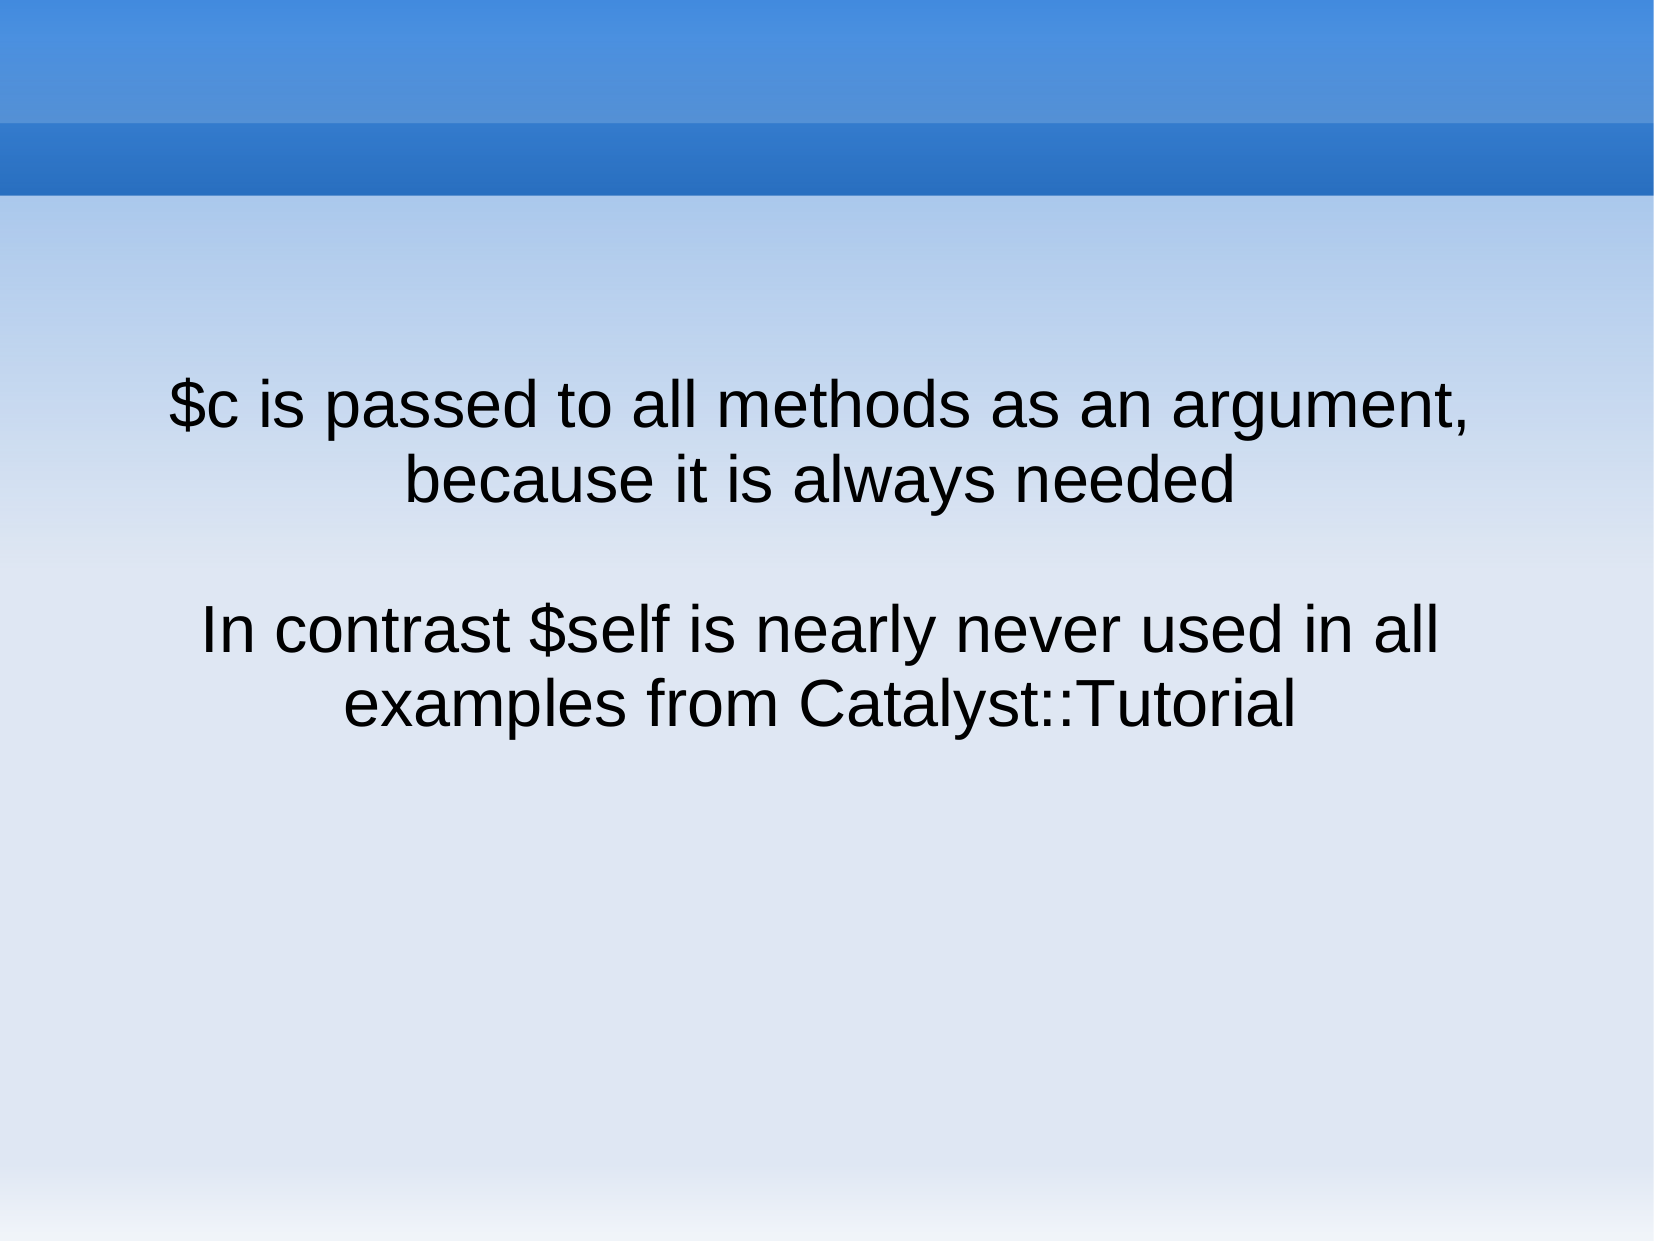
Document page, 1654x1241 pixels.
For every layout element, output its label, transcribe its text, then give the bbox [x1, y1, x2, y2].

subtitle $c is passed to all methods as an argument, because it is always needed In contrast $self is nearly never used in all examples from Catalyst::Tutorial [76, 7, 1565, 1102]
picture [0, 0, 1654, 1241]
